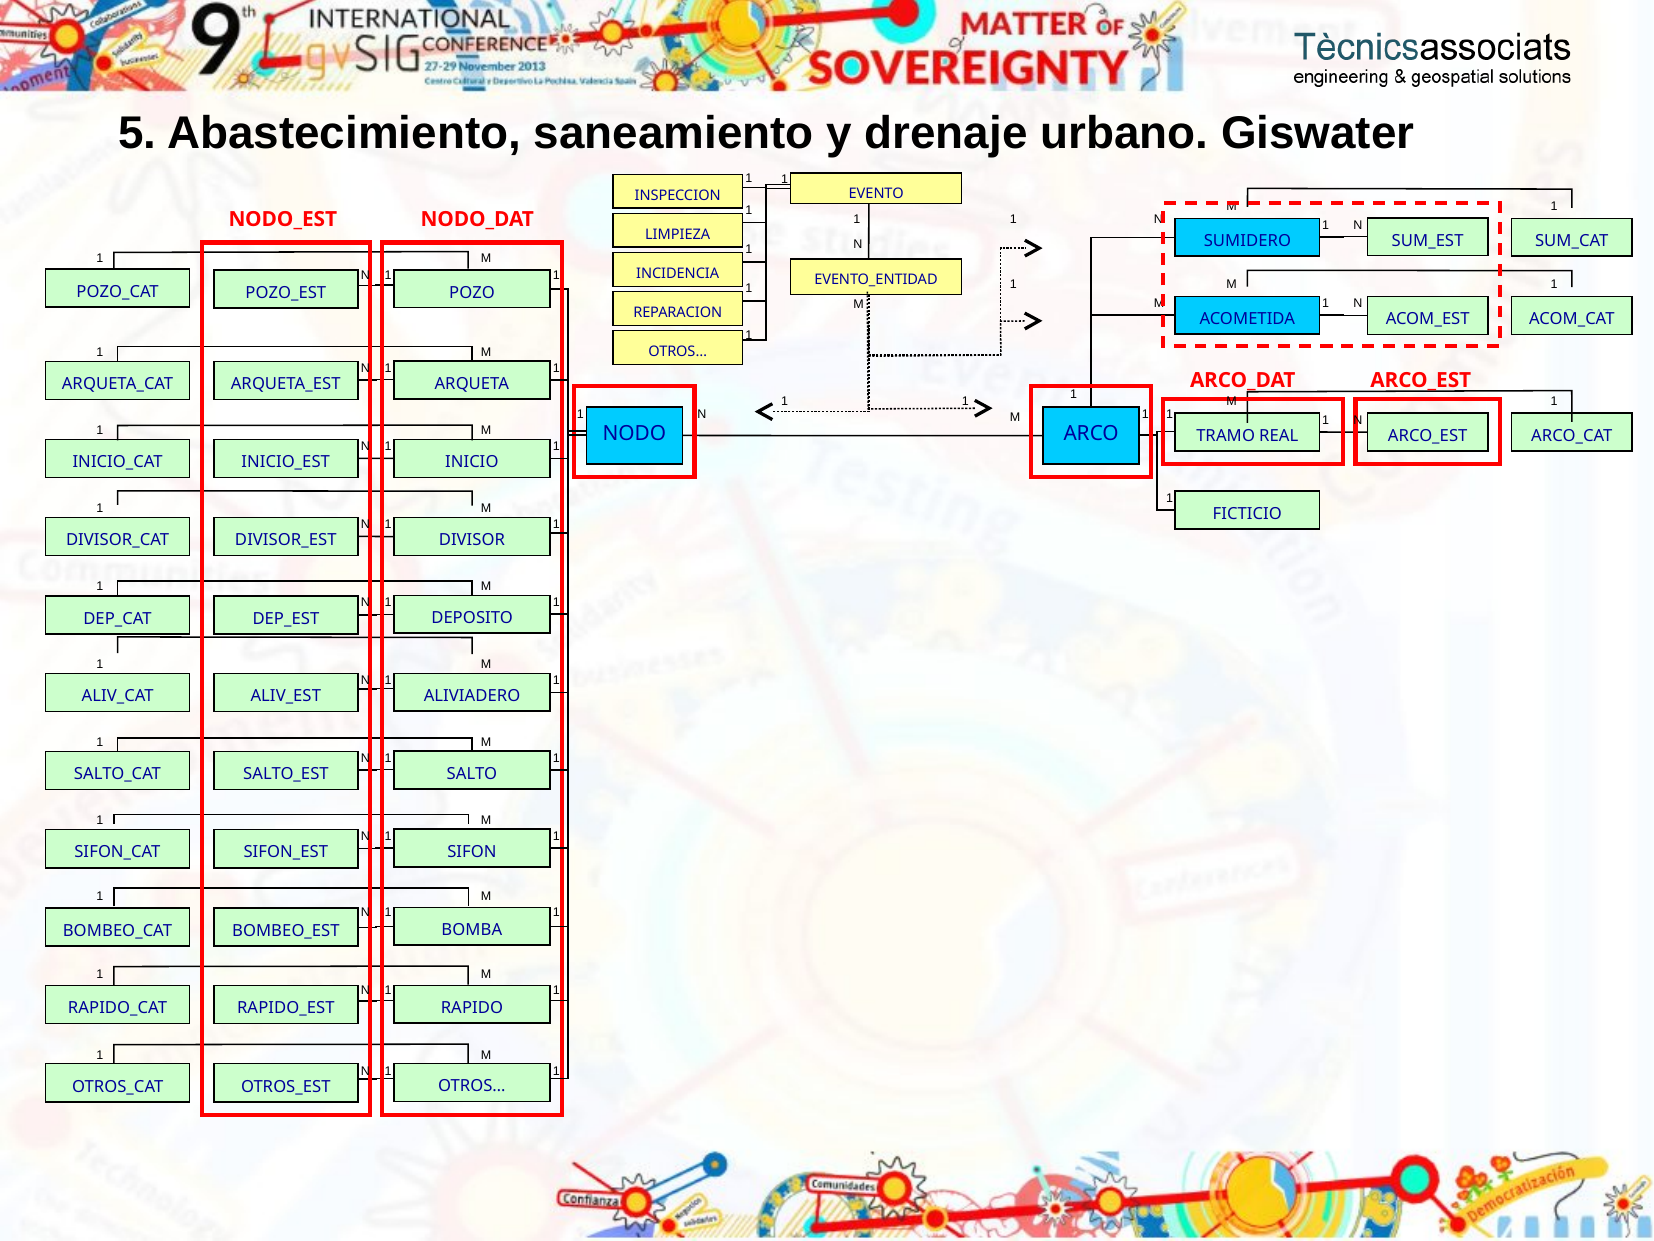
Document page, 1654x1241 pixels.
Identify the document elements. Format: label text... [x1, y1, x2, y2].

text_box M [466, 880, 515, 911]
text_box ALIV_CAT [45, 673, 190, 712]
text_box SIFON [393, 829, 550, 868]
text_box SUMIDERO [1175, 218, 1320, 257]
text_box NODO_DAT [405, 198, 589, 239]
text_box M [466, 958, 527, 989]
text_box ARQUETA [393, 361, 550, 399]
text_box 1 [81, 726, 118, 757]
text_box 1 [369, 508, 406, 539]
text_box 1 [538, 896, 575, 927]
text_box N [346, 820, 369, 851]
text_box ARCO_CAT [1511, 412, 1632, 451]
text_box 1 [81, 243, 118, 273]
text_box 1 [1535, 385, 1572, 416]
text_box SALTO_CAT [45, 751, 190, 790]
text_box 1 [766, 163, 803, 194]
text_box 1 [1055, 378, 1092, 409]
text_box N [346, 742, 369, 773]
text_box 1 [538, 974, 575, 1005]
text_box ARQUETA_EST [213, 361, 358, 400]
text_box M [466, 648, 527, 679]
text_box SALTO [393, 750, 550, 789]
text_box 1 [81, 958, 118, 989]
text_box N [346, 974, 369, 1005]
text_box 1 [766, 385, 803, 416]
text_box M [466, 726, 563, 757]
text_box SUM_CAT [1511, 218, 1632, 257]
text_box OTROS… [612, 330, 743, 365]
text_box 1 [369, 352, 406, 383]
text_box DIVISOR [393, 517, 550, 556]
text_box 1 [538, 1055, 575, 1086]
text_box OTROS_CAT [45, 1063, 190, 1102]
text_box BOMBEO_EST [213, 908, 358, 947]
text_box 1 [369, 896, 406, 927]
text_box INICIO [393, 439, 550, 478]
text_box 1 [369, 259, 406, 290]
text_box EVENTO_ENTIDAD [790, 259, 838, 295]
text_box N [346, 259, 369, 290]
text_box 1 [1127, 398, 1151, 429]
text_box 1 [730, 162, 767, 193]
text_box ACOMETIDA [1175, 296, 1320, 335]
text_box 1 [538, 586, 575, 617]
text_box ARCO_EST [1367, 412, 1488, 451]
text_box 1 [730, 194, 767, 225]
text_box M [1139, 287, 1187, 318]
text_box 1 [1535, 268, 1572, 299]
text_box RAPIDO_EST [213, 985, 358, 1024]
text_box 1 [538, 820, 575, 851]
text_box 1 [995, 268, 1032, 299]
text_box 1 [81, 414, 118, 445]
text_box 1 [81, 1039, 118, 1070]
text_box POZO_CAT [45, 268, 190, 307]
text_box 1 [538, 664, 575, 695]
text_box M [1211, 268, 1248, 299]
text_box FICTICIO [1175, 491, 1320, 529]
text_box 1 [1535, 190, 1572, 221]
picture [0, 0, 1654, 1241]
text_box 5. Abastecimiento, saneamiento y drenaje urbano. Giswater [118, 106, 1477, 159]
text_box 1 [1151, 398, 1188, 429]
text_box 1 [81, 336, 118, 367]
text_box RAPIDO [393, 985, 550, 1024]
text_box SUM_EST [1367, 217, 1488, 256]
text_box 1 N [1307, 404, 1440, 435]
text_box 1 [369, 430, 406, 461]
text_box BOMBEO_CAT [45, 908, 190, 947]
text_box 1 [81, 880, 118, 911]
text_box ALIV_EST [213, 673, 358, 712]
text_box DEP_CAT [45, 596, 190, 635]
text_box 1 [81, 804, 118, 835]
text_box DIVISOR_CAT [45, 517, 190, 556]
text_box N [346, 508, 369, 539]
text_box M [995, 401, 1044, 432]
text_box M [466, 336, 503, 367]
text_box M [1211, 400, 1248, 416]
text_box N [1139, 203, 1187, 234]
text_box DIVISOR_EST [213, 517, 358, 556]
text_box 1 [1151, 482, 1188, 513]
text_box 1 [947, 385, 984, 416]
text_box 1 [730, 272, 767, 303]
text_box EVENTO [790, 173, 962, 204]
text_box OTROS… [393, 1063, 550, 1102]
text_box N [346, 896, 369, 927]
text_box DEPOSITO [393, 595, 550, 634]
text_box BOMBA [393, 907, 550, 946]
text_box 1 [538, 742, 575, 773]
text_box OTROS_EST [213, 1063, 358, 1102]
text_box INICIO_EST [213, 439, 358, 478]
text_box N [346, 664, 369, 695]
text_box 1 [730, 233, 767, 264]
text_box N [346, 586, 369, 617]
text_box 1 [538, 430, 575, 461]
text_box INSPECCION [612, 174, 743, 209]
text_box NODO [586, 407, 683, 464]
text_box M [466, 570, 527, 601]
text_box 1 N [1307, 287, 1392, 318]
text_box ARCO [1042, 407, 1140, 464]
text_box 1 [369, 664, 406, 695]
text_box ALIVIADERO [393, 673, 550, 712]
text_box SALTO_EST [213, 751, 358, 790]
text_box N [346, 352, 369, 383]
text_box ARQUETA_CAT [45, 361, 190, 400]
text_box INICIO_CAT [45, 439, 190, 478]
text_box M [466, 804, 527, 835]
text_box ARCO_EST [1355, 359, 1512, 400]
text_box POZO_EST [213, 269, 358, 308]
text_box 1 [81, 492, 118, 523]
text_box ACOM_EST [1367, 296, 1488, 335]
text_box N [346, 430, 369, 461]
text_box 1 [81, 570, 118, 601]
text_box N [682, 398, 731, 429]
text_box SIFON_CAT [45, 829, 190, 868]
text_box M [466, 1039, 515, 1070]
text_box TRAMO REAL [1175, 412, 1320, 451]
text_box M [1211, 190, 1248, 221]
text_box 1 [562, 398, 599, 429]
text_box N [346, 1055, 369, 1086]
text_box 1 [369, 742, 406, 773]
text_box 1 [730, 319, 767, 350]
text_box M [466, 243, 503, 273]
text_box POZO [393, 269, 550, 308]
text_box 1 N [1307, 209, 1392, 240]
text_box 1 [538, 352, 575, 383]
text_box 1 [369, 1055, 406, 1086]
text_box ACOM_CAT [1511, 296, 1632, 335]
text_box 1 [81, 648, 118, 679]
text_box NODO_EST [213, 198, 371, 239]
text_box M [466, 414, 503, 445]
text_box ARCO_DAT [1175, 359, 1332, 400]
text_box 1 [369, 820, 406, 851]
text_box M [466, 492, 527, 523]
text_box INCIDENCIA [612, 252, 743, 287]
text_box LIMPIEZA [612, 213, 743, 248]
text_box 1 [369, 974, 406, 1005]
text_box RAPIDO_CAT [45, 985, 190, 1024]
text_box 1 [538, 508, 575, 539]
text_box DEP_EST [213, 596, 358, 635]
text_box 1 [838, 203, 881, 228]
text_box 1 [538, 259, 575, 290]
text_box N M [838, 228, 887, 319]
text_box 1 [995, 203, 1032, 234]
text_box SIFON_EST [213, 829, 358, 868]
text_box REPARACION [612, 291, 743, 326]
text_box EVENTO_ENTIDAD [887, 259, 962, 295]
text_box 1 [369, 586, 406, 617]
